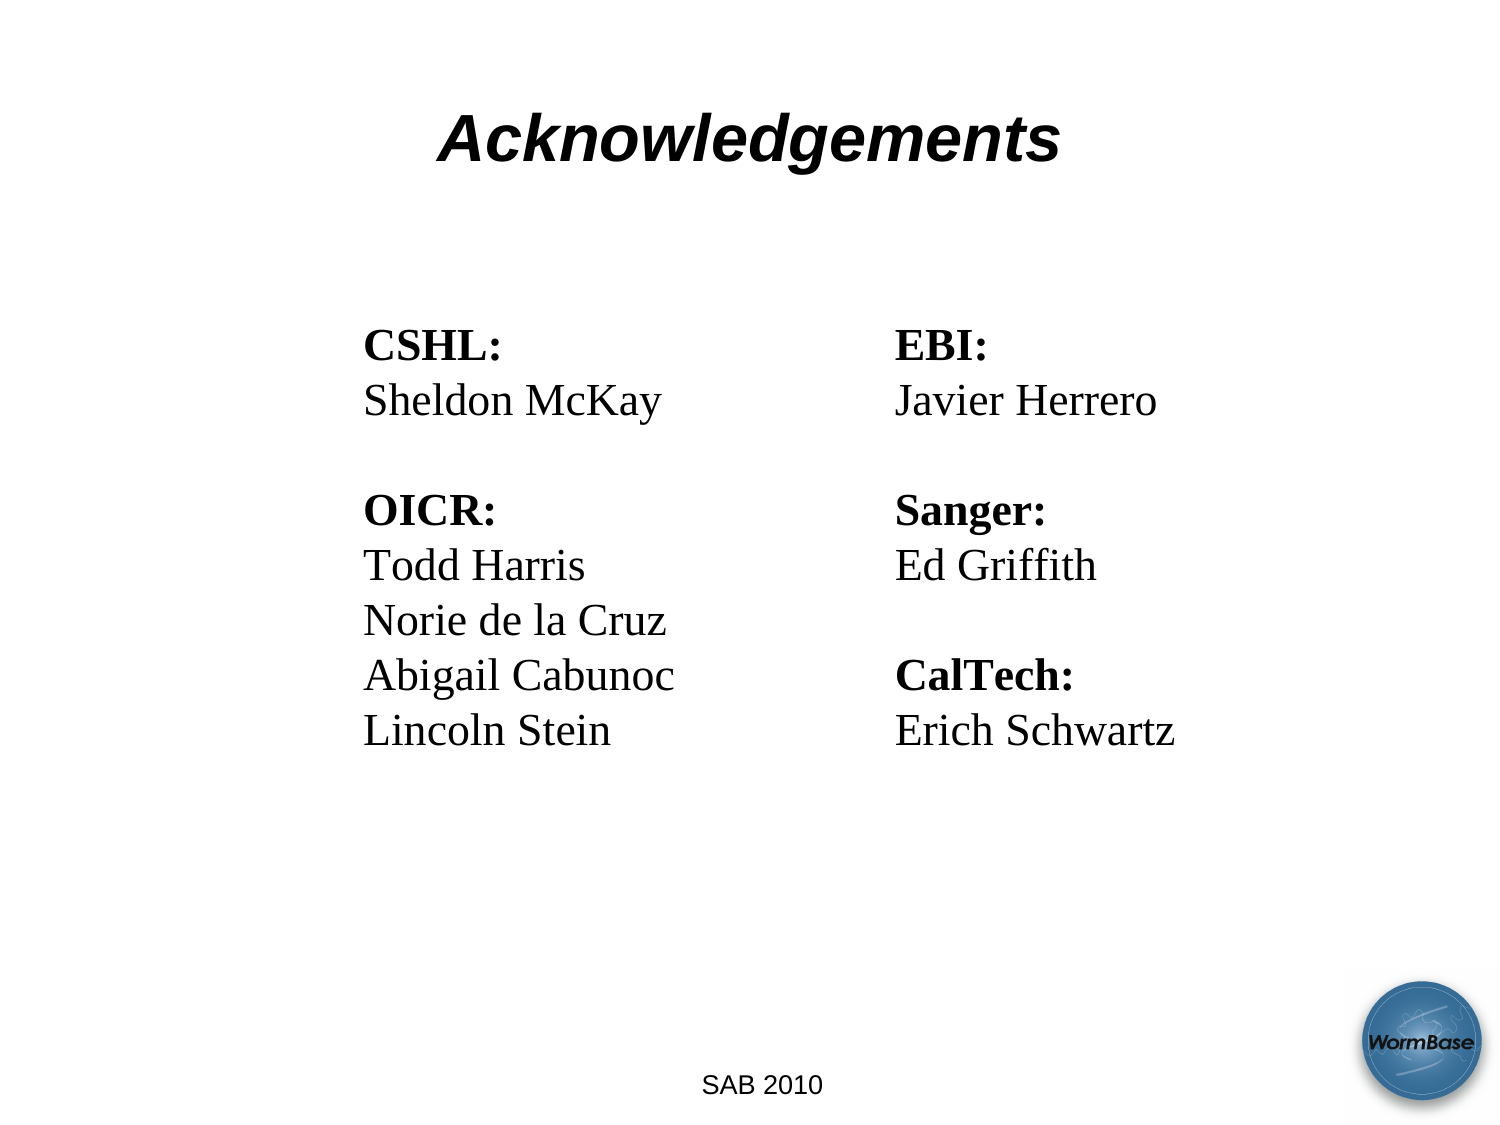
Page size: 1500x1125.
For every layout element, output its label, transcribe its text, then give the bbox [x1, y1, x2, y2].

text_box CSHL: Sheldon McKay OICR: Todd Harris Norie de la Cruz Abigail Cabunoc Lincoln Stein [348, 307, 691, 762]
title Acknowledgements [75, 44, 1425, 233]
picture [1343, 968, 1500, 1125]
text_box EBI: Javier Herrero Sanger: Ed Griffith CalTech: Erich Schwartz [879, 307, 1191, 762]
